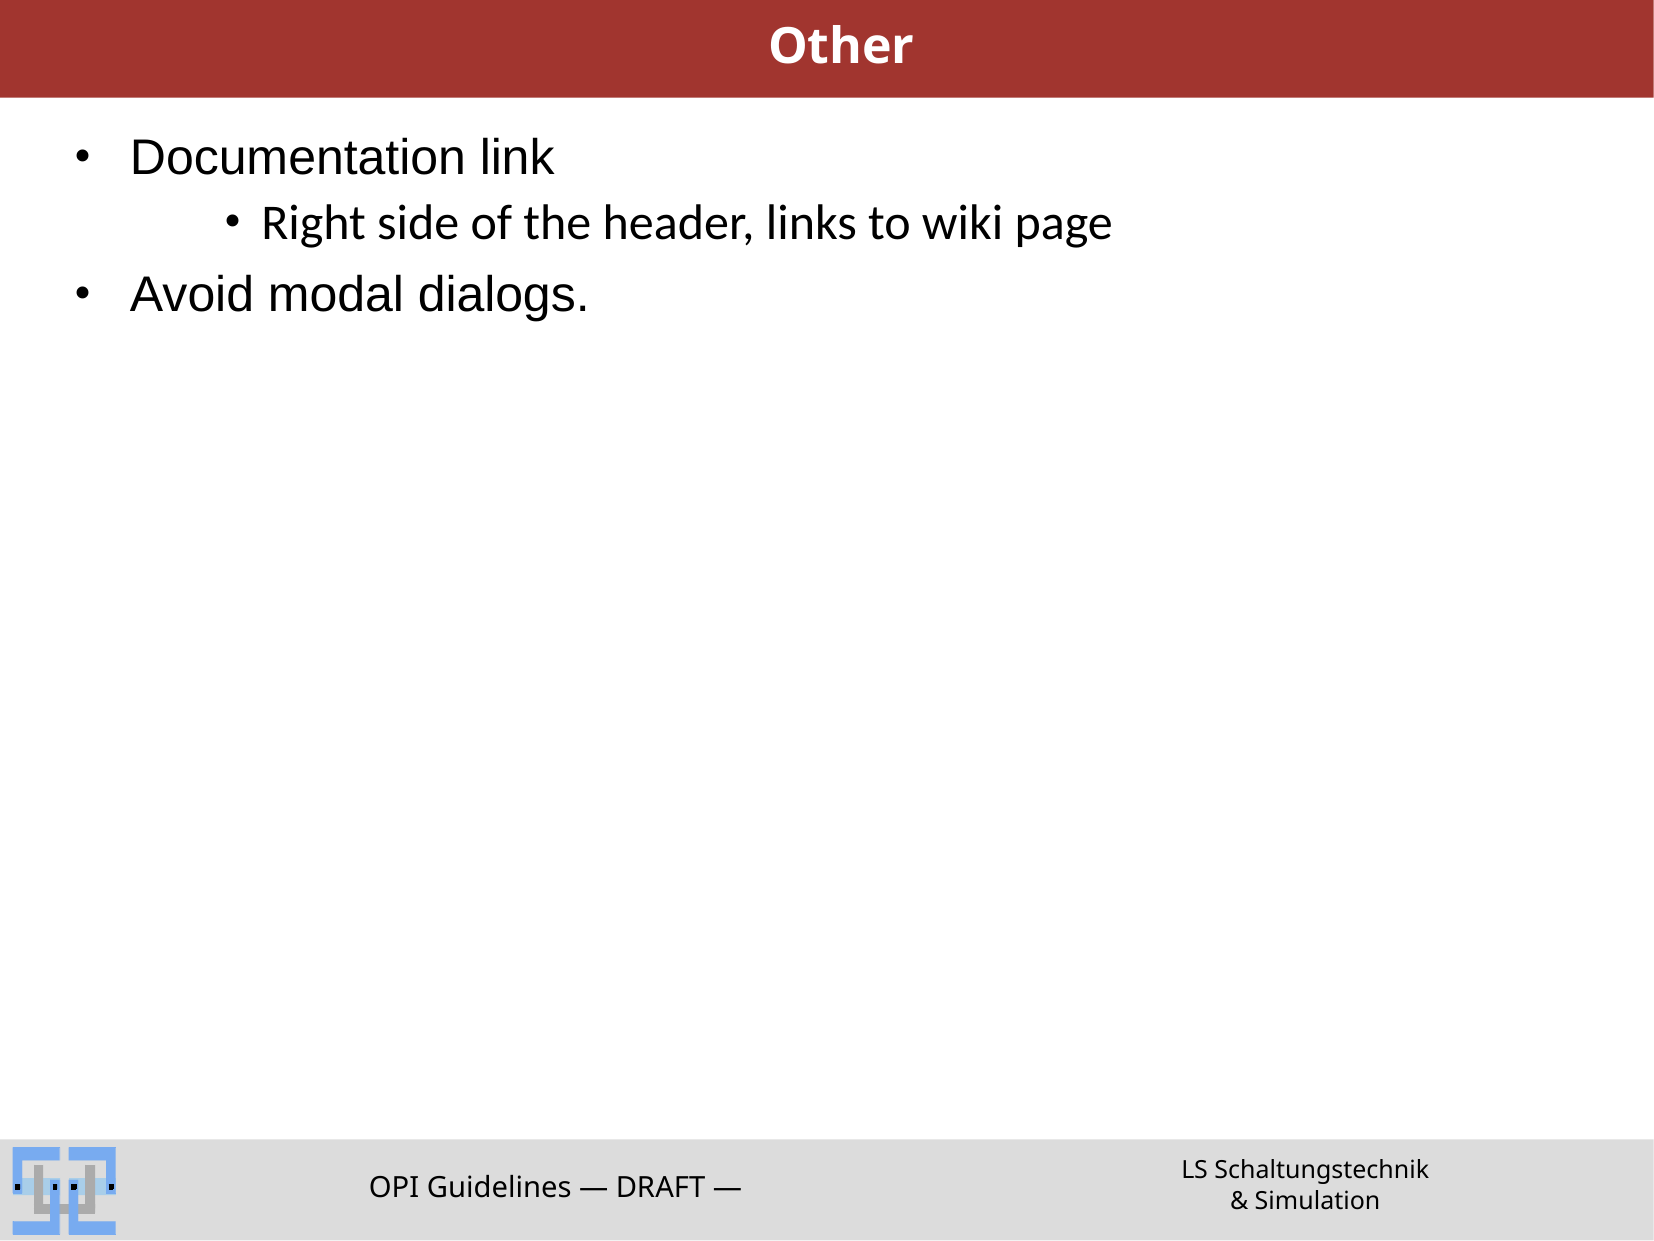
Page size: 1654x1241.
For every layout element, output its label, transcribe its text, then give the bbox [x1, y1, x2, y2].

title Other [97, 6, 1586, 81]
list Documentation link Right side of the header, links to wiki page Avoid modal dialogs. [73, 130, 1579, 949]
text_box OPI Guidelines — DRAFT — [368, 1167, 1122, 1211]
